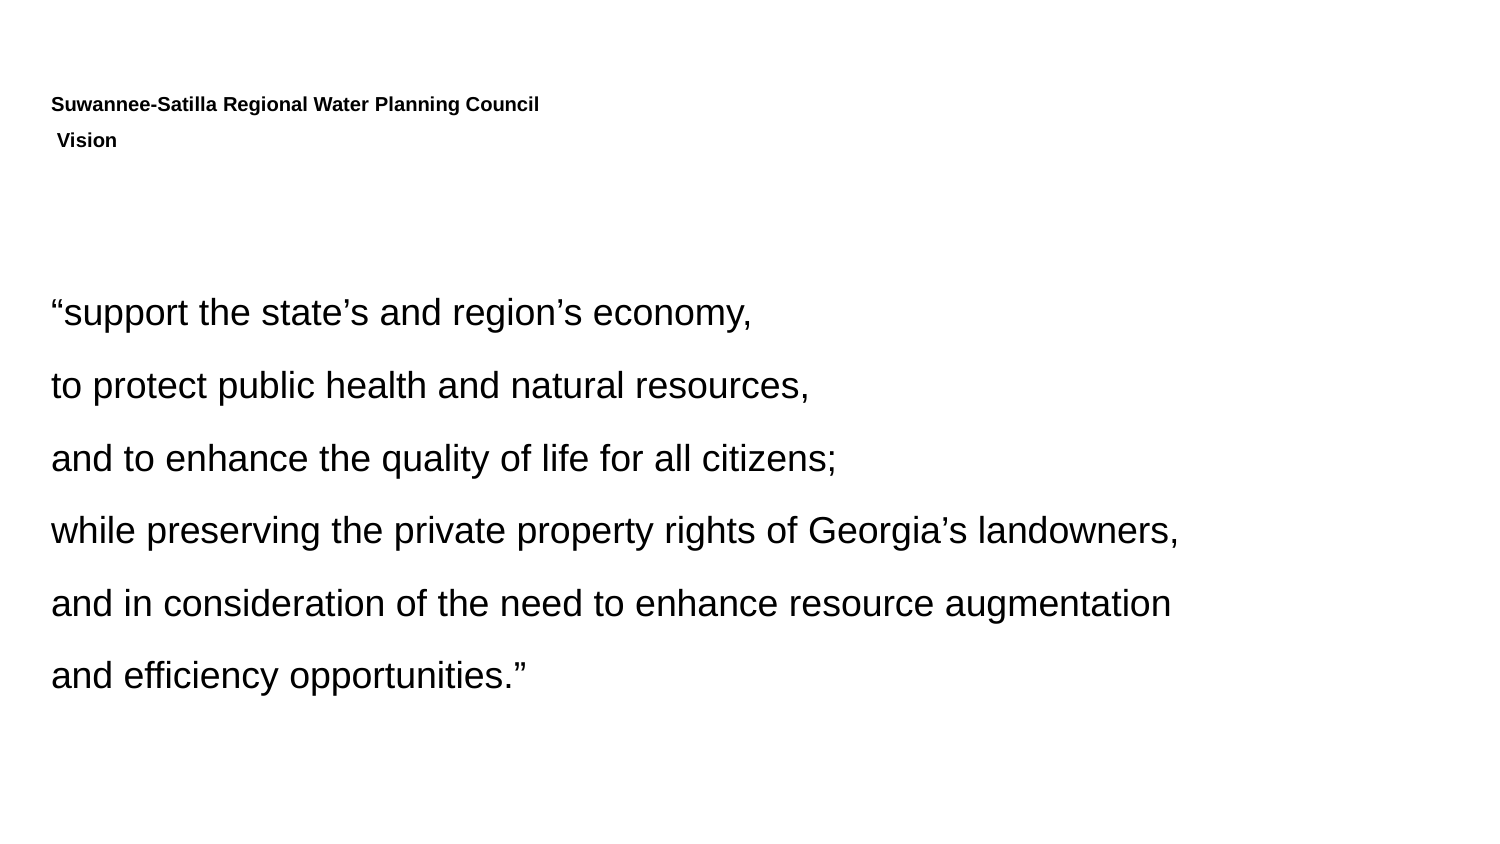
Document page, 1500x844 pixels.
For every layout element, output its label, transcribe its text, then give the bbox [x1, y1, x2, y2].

list “support the state’s and region’s economy, to protect public health and natural resources, and to enhance the quality of life for all citizens; while preserving the private property rights of Georgia’s landowners, and in consideration of the need to enhance resource augmentation and efficiency opportunities.” [51, 266, 1449, 750]
title Suwannee-Satilla Regional Water Planning Council Vision [51, 72, 1449, 167]
